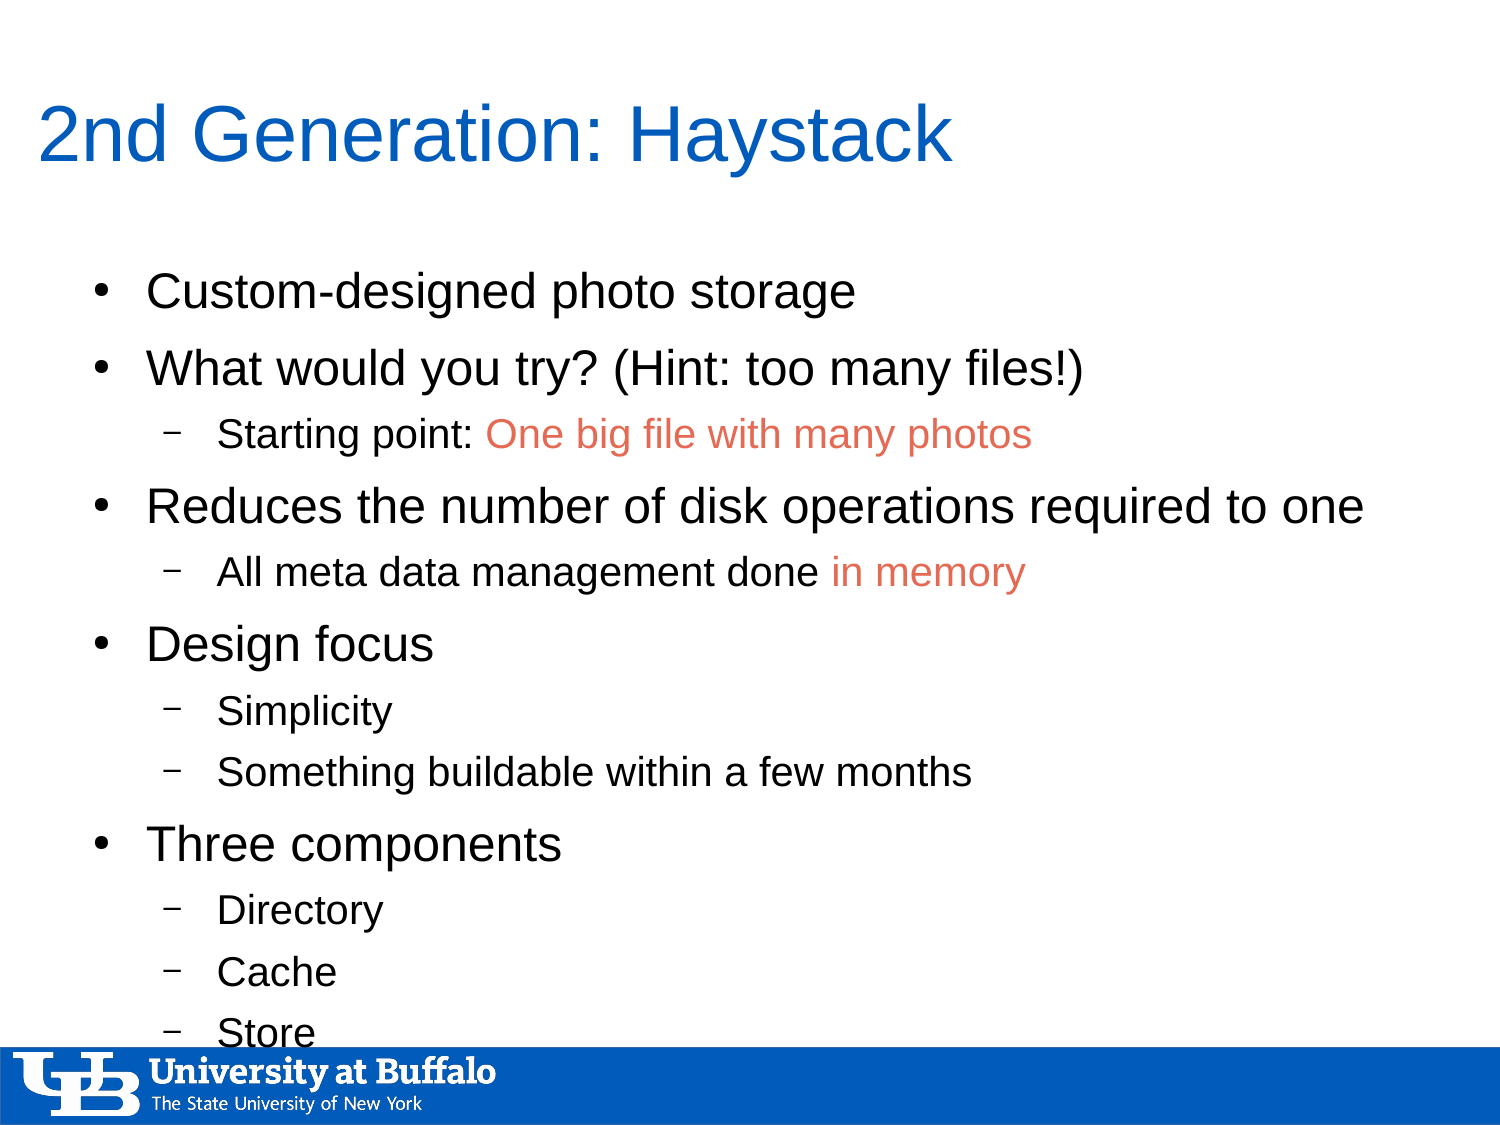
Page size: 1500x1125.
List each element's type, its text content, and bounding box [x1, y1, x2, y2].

title 2nd Generation: Haystack [37, 95, 1388, 173]
list Custom-designed photo storage What would you try? (Hint: too many files!) Starting point: One big file with many photos Reduces the number of disk operations required to one All meta data management done in memory Design focus Simplicity Something buildable within a few months Three components Directory Cache Store [75, 263, 1425, 916]
picture [13, 1052, 496, 1116]
